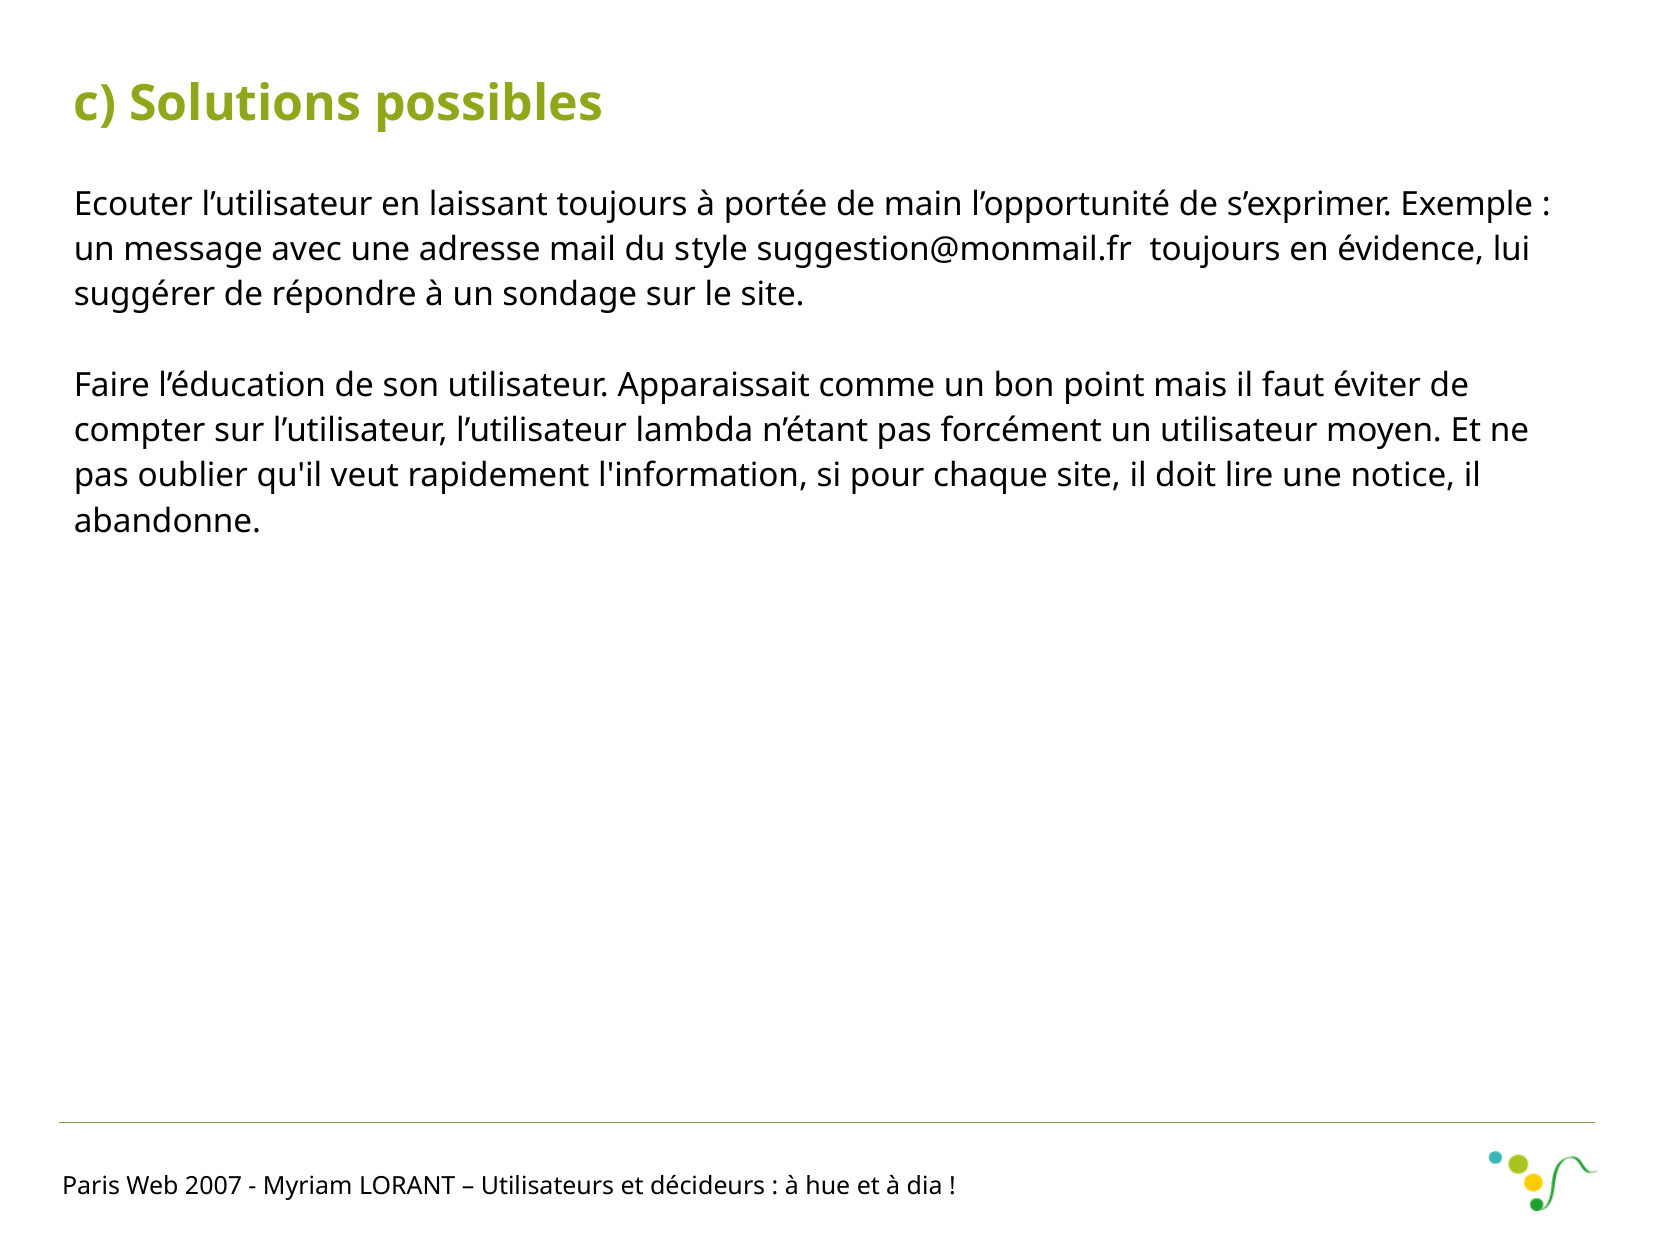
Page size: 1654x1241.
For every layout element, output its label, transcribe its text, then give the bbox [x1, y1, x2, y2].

picture [1488, 1151, 1598, 1211]
text_box Paris Web 2007 - Myriam LORANT – Utilisateurs et décideurs : à hue et à dia ! [47, 1160, 1488, 1205]
text_box c) Solutions possibles Ecouter l’utilisateur en laissant toujours à portée de main l’opportunité de s’exprimer. Exemple : un message avec une adresse mail du style suggestion@monmail.fr toujours en évidence, lui suggérer de répondre à un sondage sur le site. Faire l’éducation de son utilisateur. Apparaissait comme un bon point mais il faut éviter de compter sur l’utilisateur, l’utilisateur lambda n’étant pas forcément un utilisateur moyen. Et ne pas oublier qu'il veut rapidement l'information, si pour chaque site, il doit lire une notice, il abandonne. [59, 59, 1595, 535]
